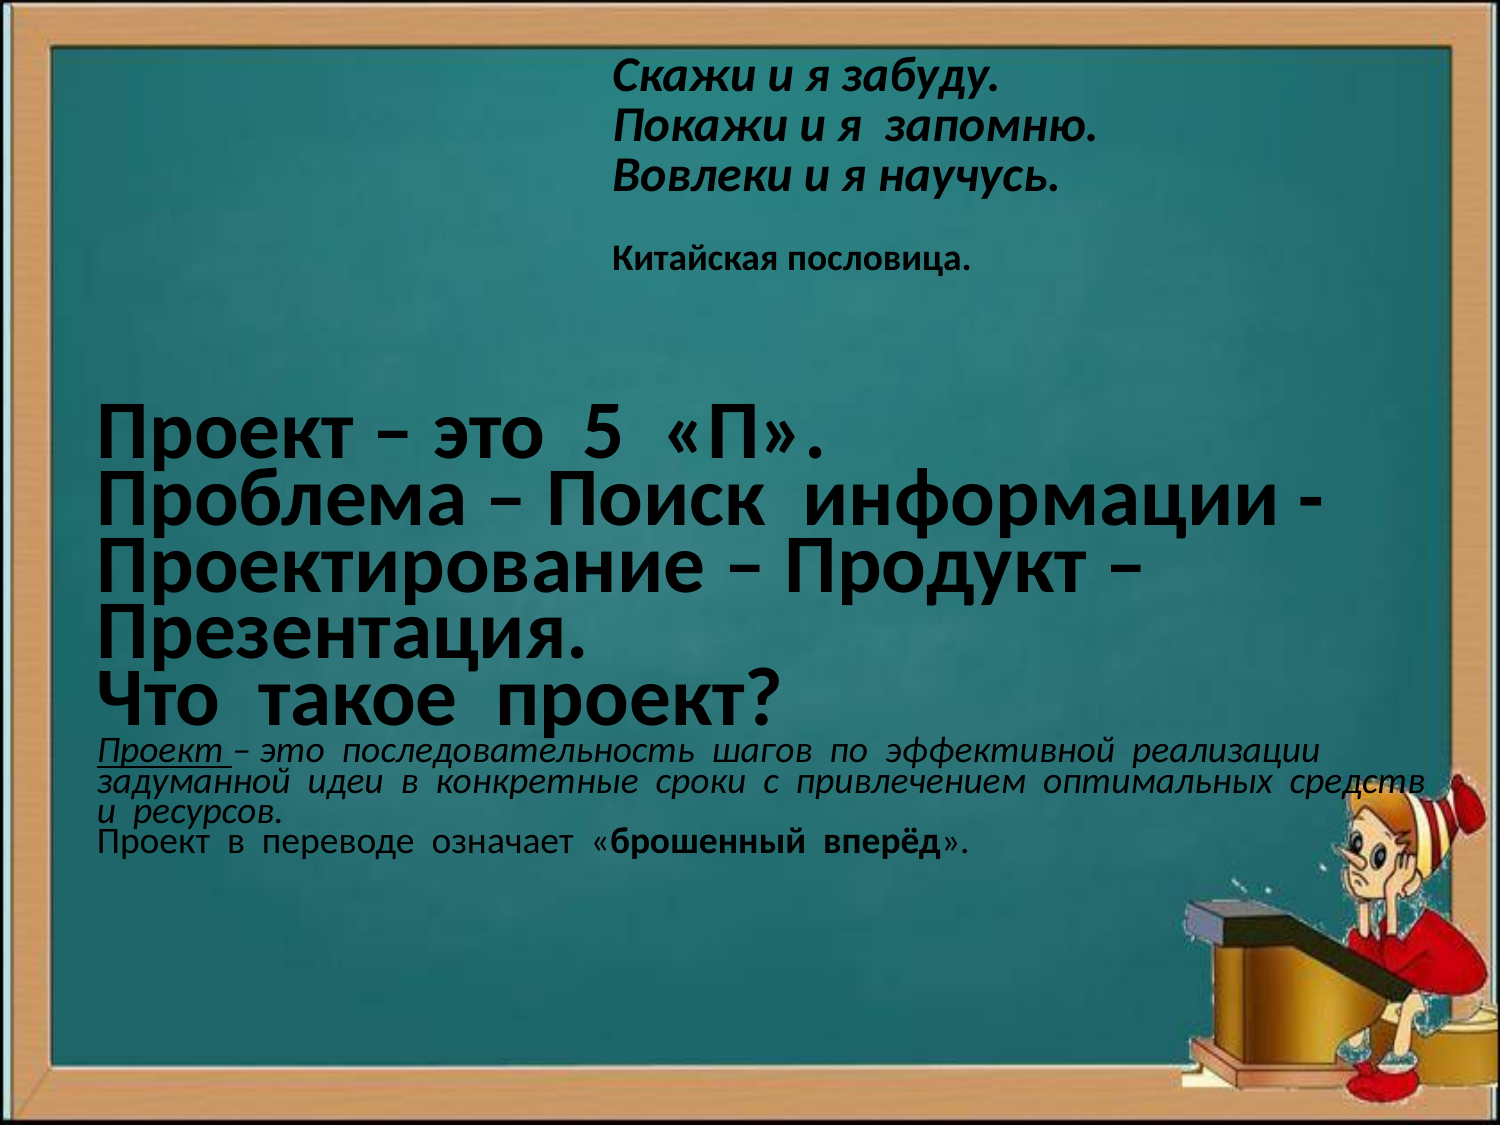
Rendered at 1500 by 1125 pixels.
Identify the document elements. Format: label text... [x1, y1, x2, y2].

picture [0, 0, 1500, 1125]
text_box Проект – это 5 «П». Проблема – Поиск информации - Проектирование – Продукт – Презентация. Что такое проект? Проект – это последовательность шагов по эффективной реализации задуманной идеи в конкретные сроки с привлечением оптимальных средств и ресурсов. Проект в переводе означает «брошенный вперёд». [82, 398, 1454, 928]
text_box Скажи и я забуду. Покажи и я запомню. Вовлеки и я научусь. Китайская пословица. [597, 46, 1465, 317]
